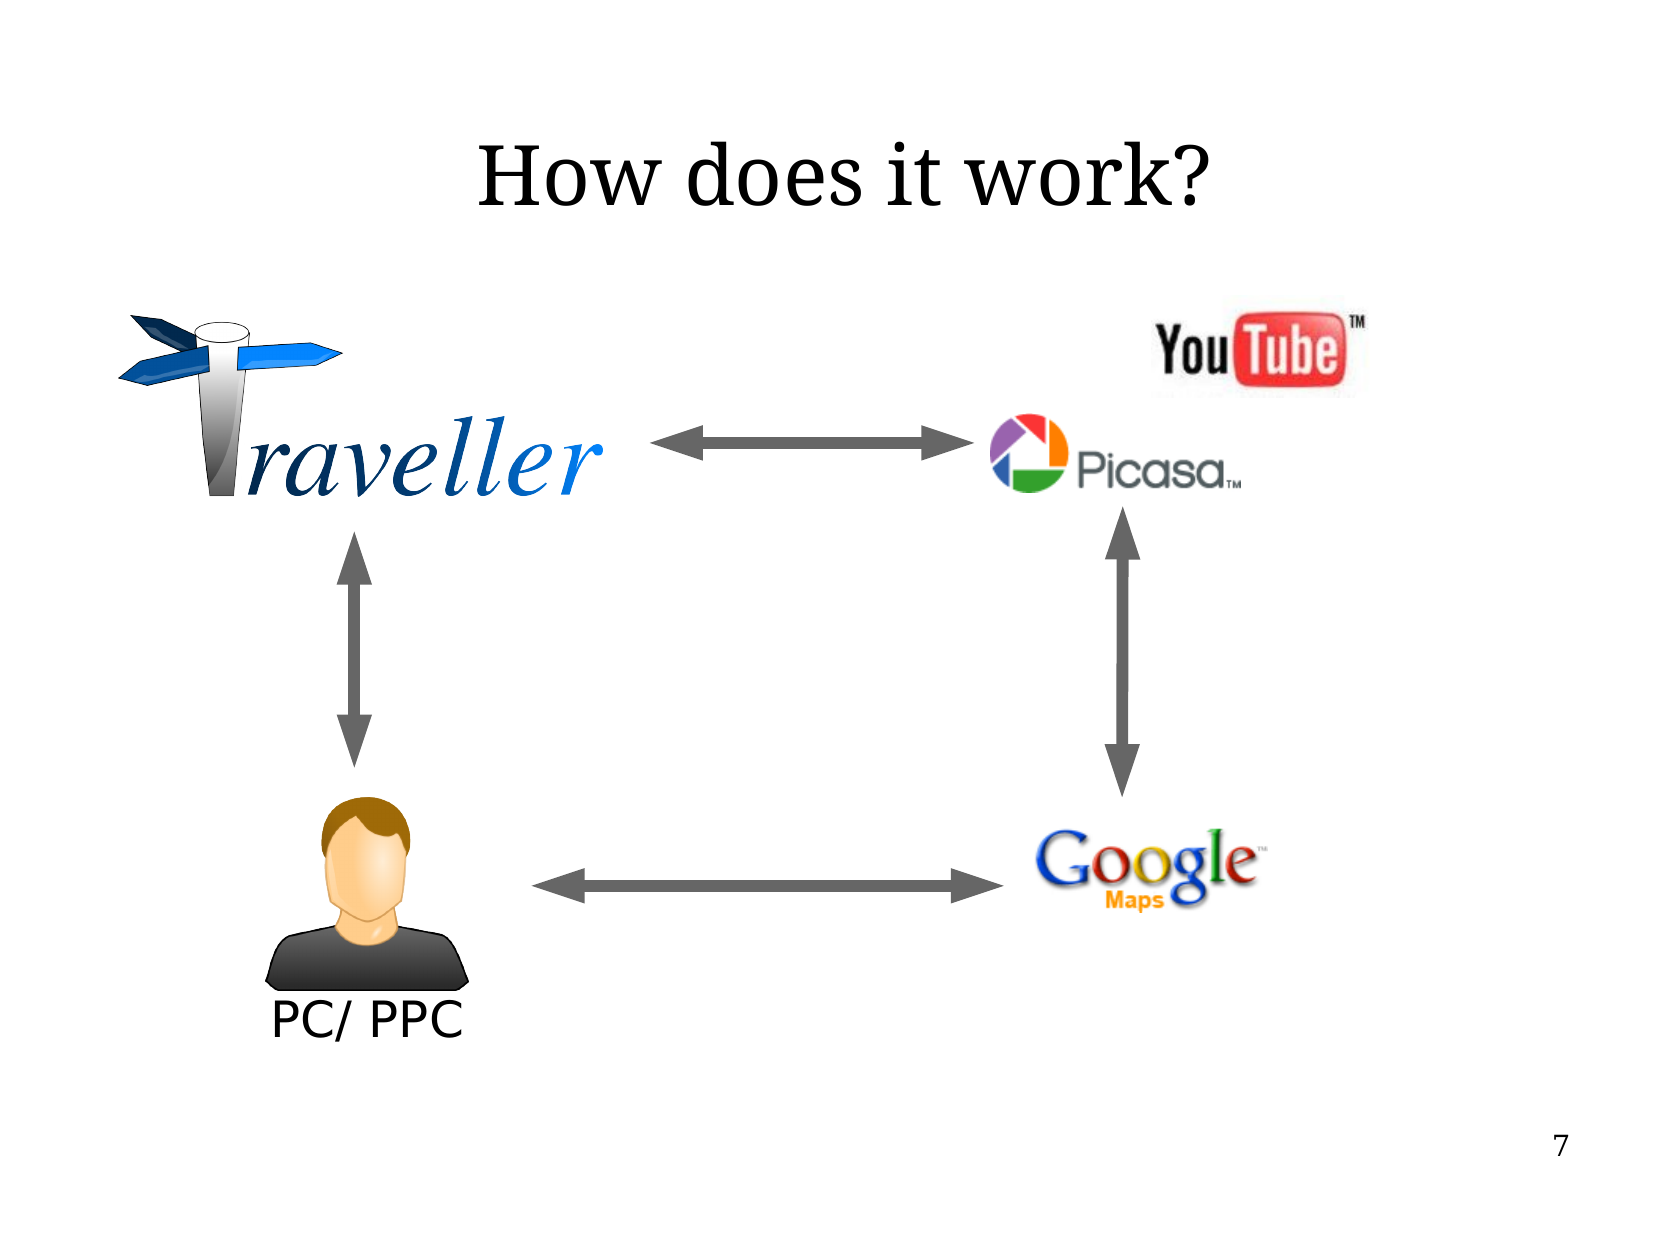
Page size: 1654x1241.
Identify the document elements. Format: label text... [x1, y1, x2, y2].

title How does it work? [82, 18, 1571, 288]
picture [265, 797, 469, 991]
picture [1151, 295, 1370, 398]
picture [1033, 826, 1268, 913]
text_box PC/ PPC [252, 992, 475, 1071]
picture [118, 315, 603, 502]
picture [990, 413, 1241, 493]
subtitle [82, 297, 1571, 1117]
